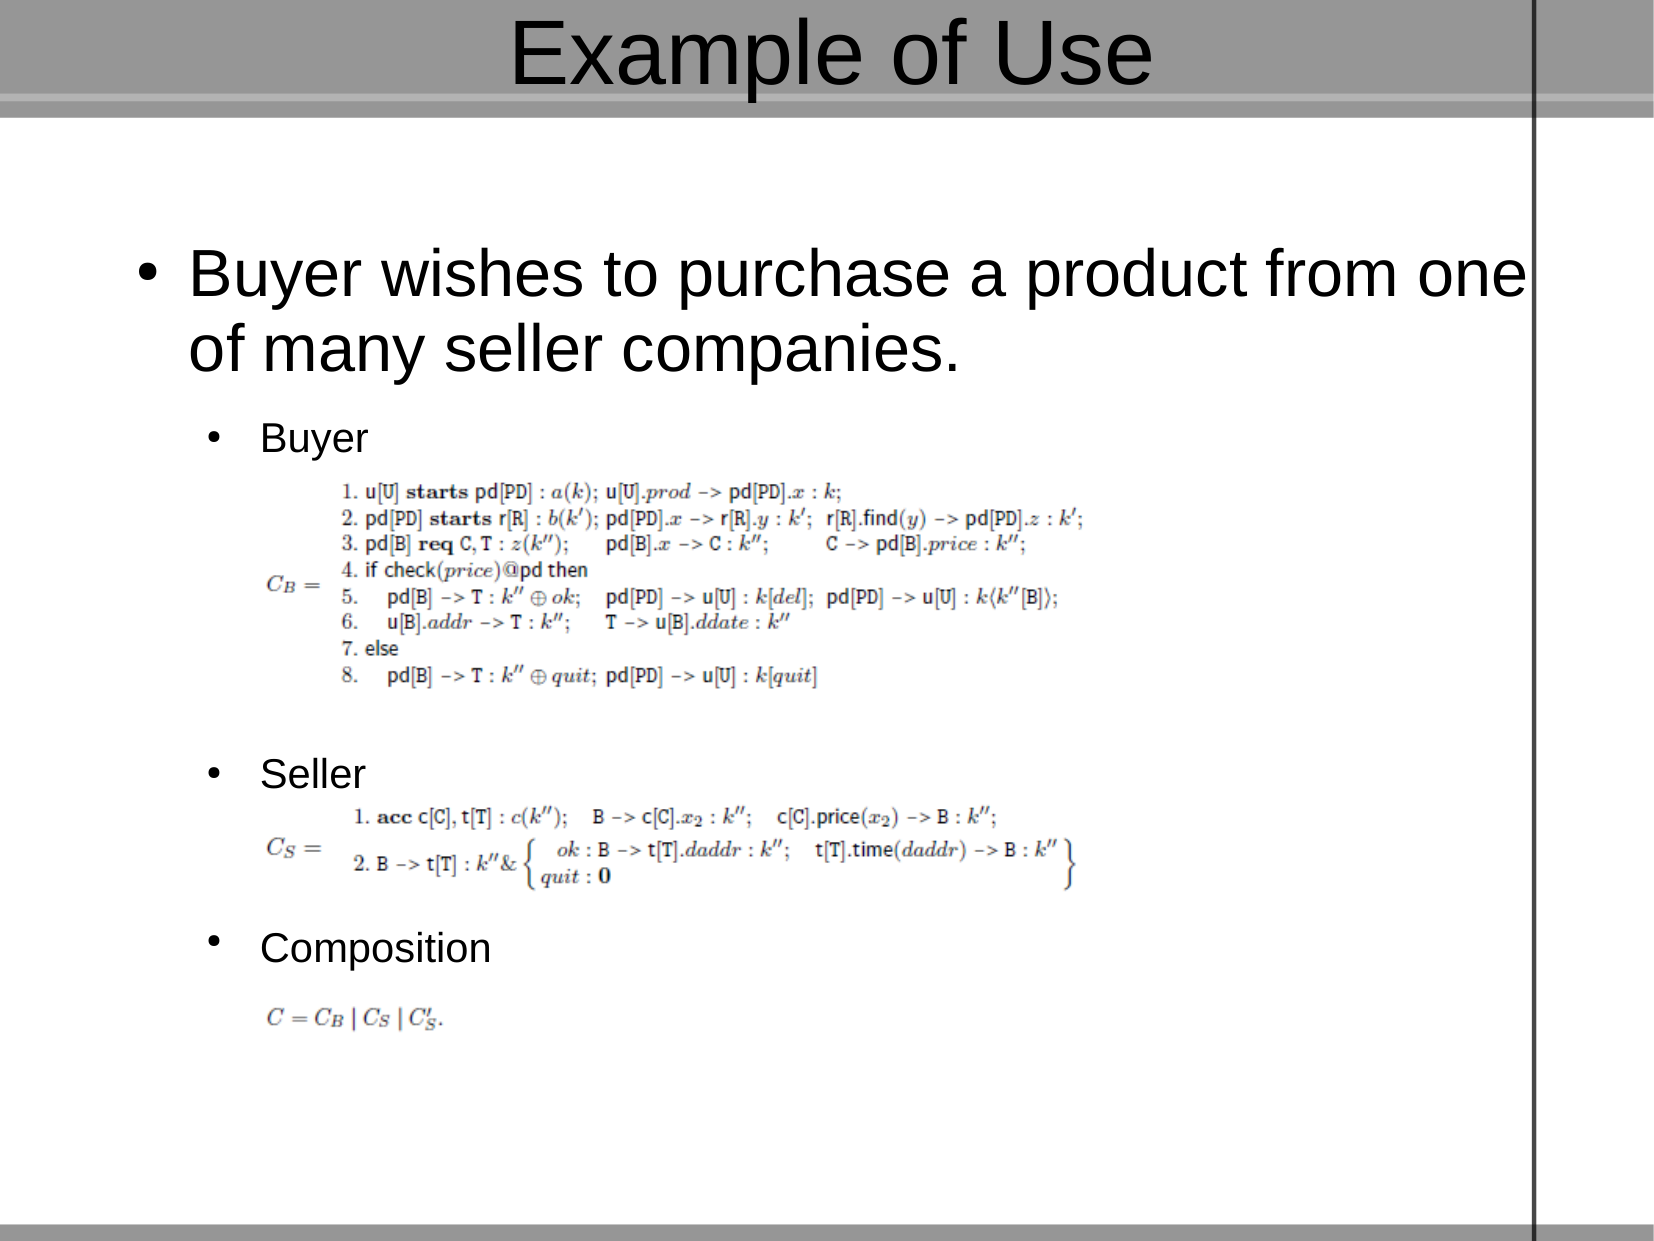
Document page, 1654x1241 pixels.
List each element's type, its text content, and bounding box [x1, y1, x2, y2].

list Buyer wishes to purchase a product from one of many seller companies. Buyer Seller Composition [118, 236, 1531, 1241]
picture [0, 0, 1654, 1241]
picture [265, 1005, 473, 1034]
picture [262, 472, 1093, 695]
picture [265, 797, 1079, 896]
title Example of Use [88, 1, 1577, 207]
